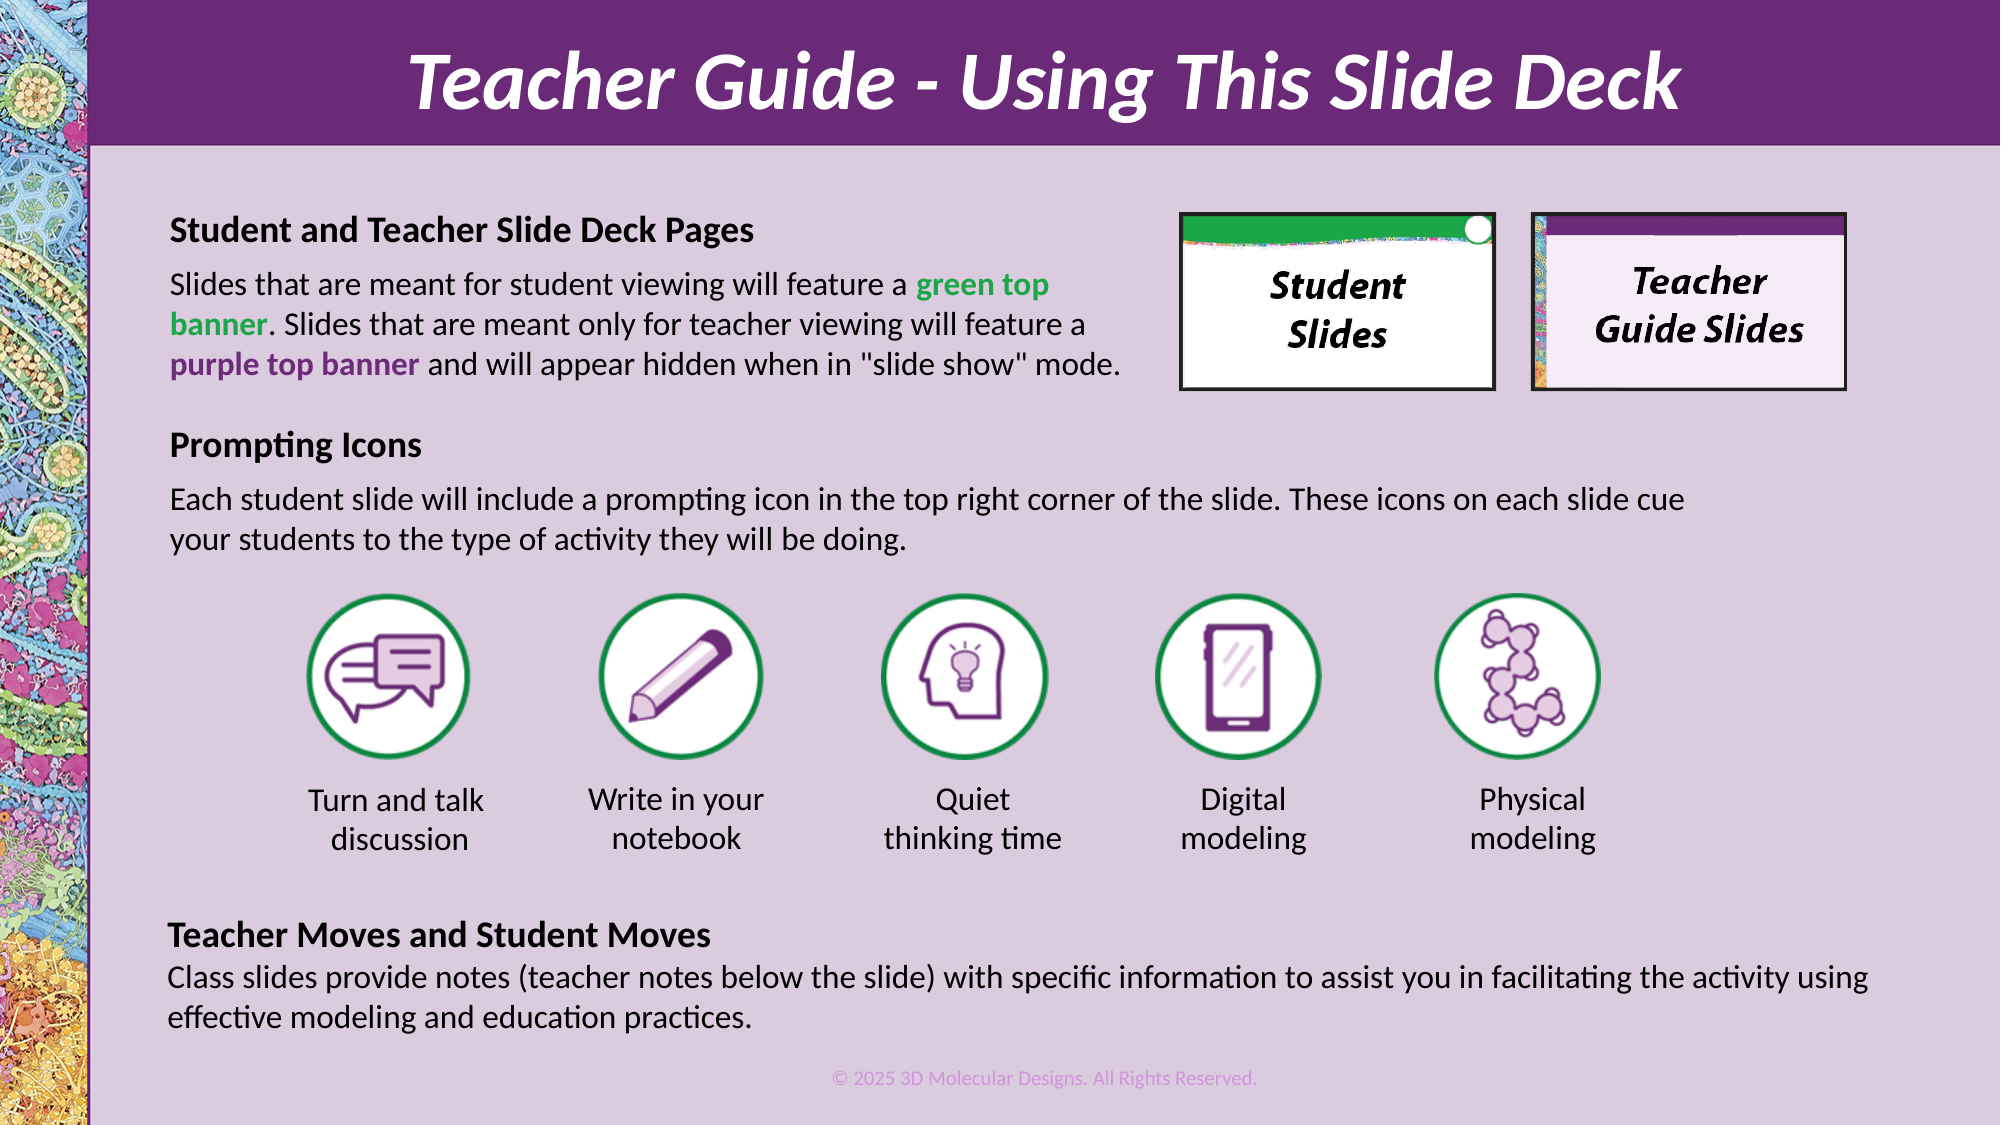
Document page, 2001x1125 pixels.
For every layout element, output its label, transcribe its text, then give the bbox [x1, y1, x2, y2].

title Teacher Guide - Using This Slide Deck [116, 29, 1973, 126]
